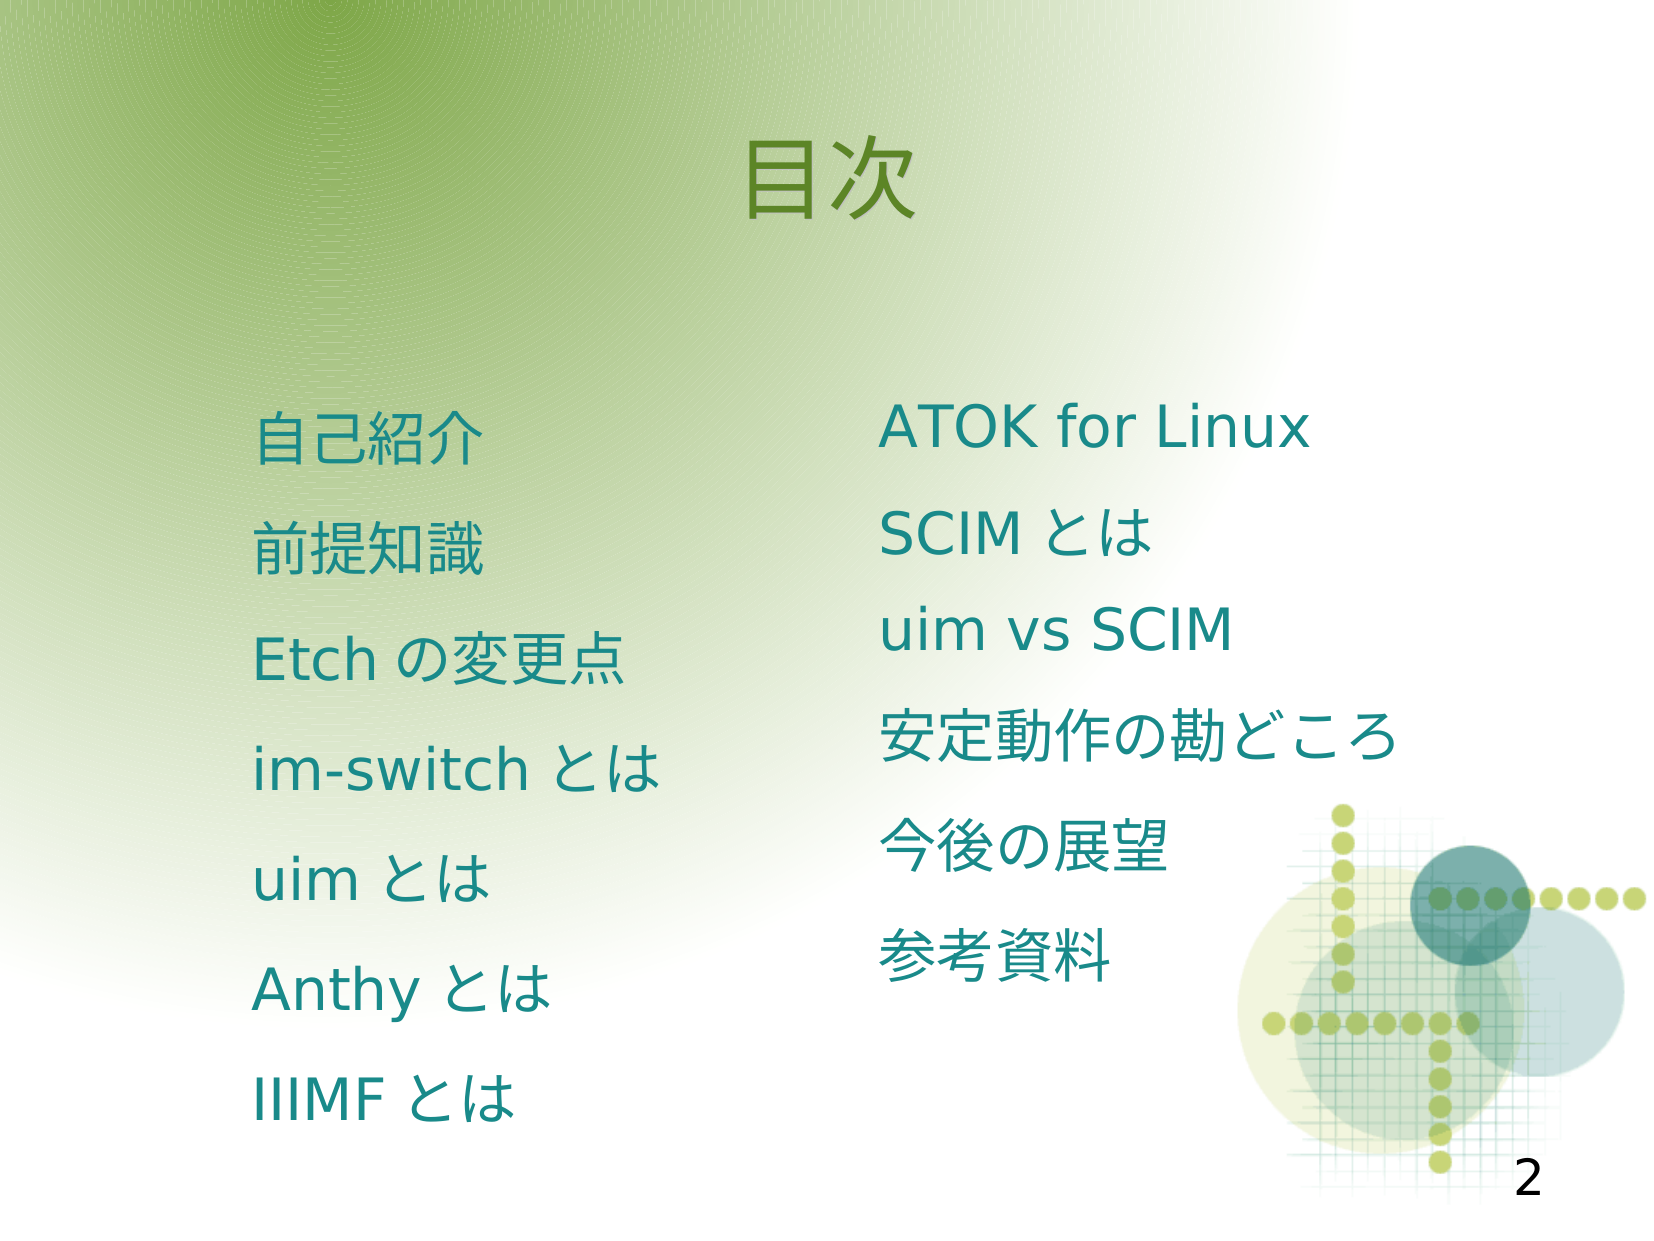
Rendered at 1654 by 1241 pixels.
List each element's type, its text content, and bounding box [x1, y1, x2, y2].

list 自己紹介 前提知識 Etchの変更点 im-switchとは uimとは Anthyとは IIIMFとは [233, 393, 791, 1175]
picture [1224, 792, 1654, 1211]
list ATOK for Linux SCIMとは uim vs SCIM 安定動作の勘どころ 今後の展望 参考資料 [860, 393, 1434, 944]
title 目次 [121, 73, 1534, 281]
